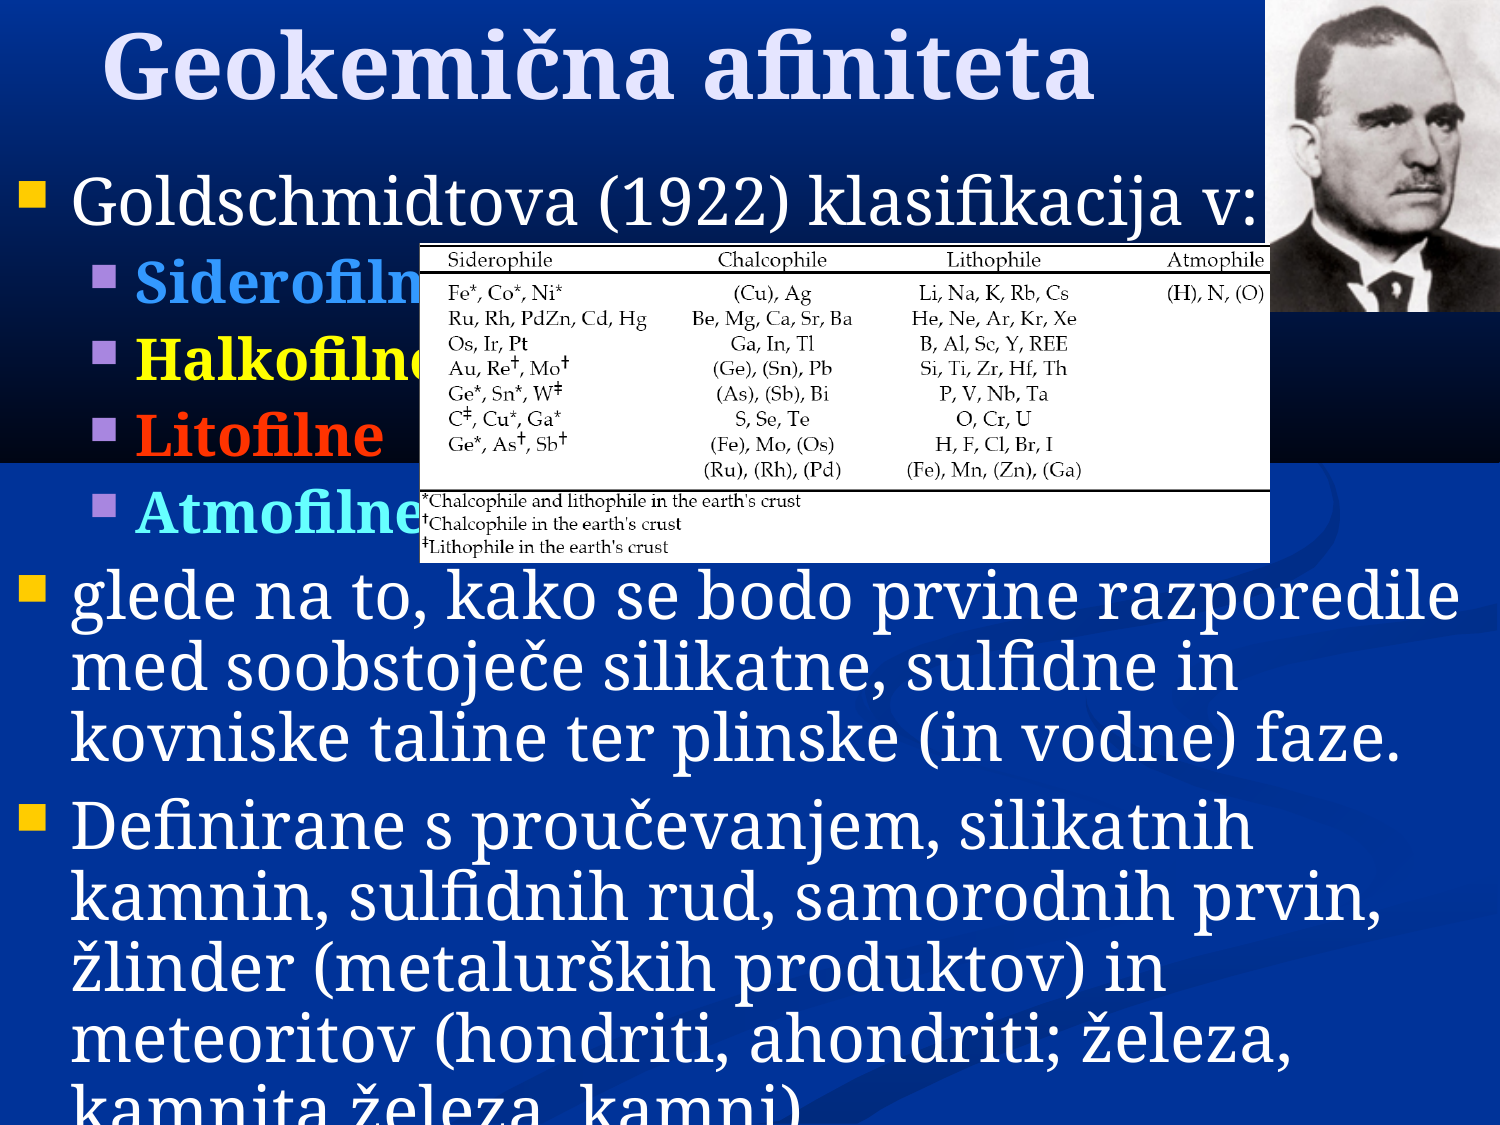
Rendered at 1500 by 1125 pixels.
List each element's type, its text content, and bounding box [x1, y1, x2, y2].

picture [419, 0, 1500, 563]
title Geokemična afiniteta [0, 0, 1199, 126]
list Goldschmidtova (1922) klasifikacija v: Siderofilne Halkofilne Litofilne Atmofilne glede na to, kako se bodo prvine razporedile med soobstoječe silikatne, sulfidne in kovniske taline ter plinske (in vodne) faze. Definirane s proučevanjem, silikatnih kamnin, sulfidnih rud, samorodnih prvin, žlinder (metalurških produktov) in meteoritov (hondriti, ahondriti; železa, kamnita železa, kamni). [0, 160, 1500, 1125]
